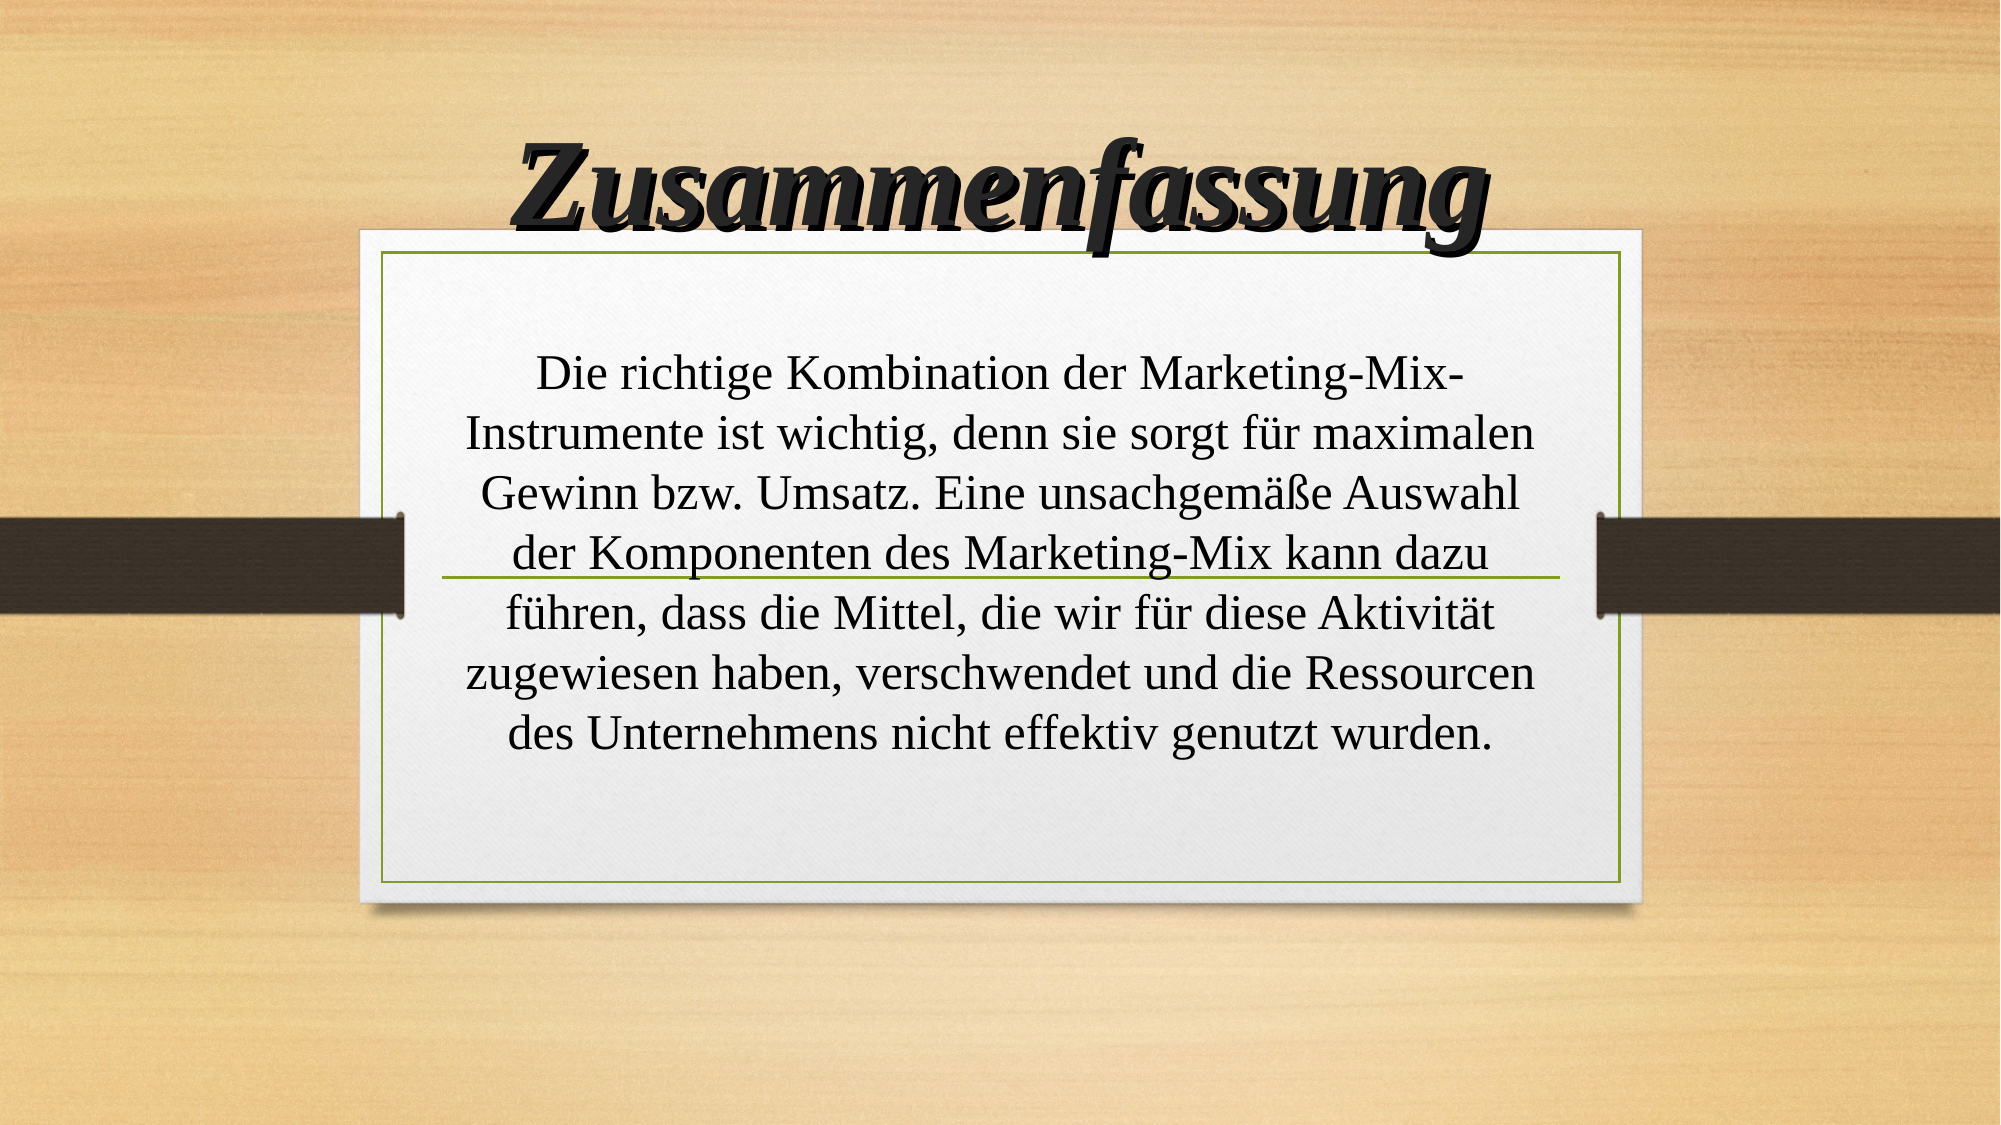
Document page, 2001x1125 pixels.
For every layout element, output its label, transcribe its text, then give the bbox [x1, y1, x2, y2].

title Zusammenfassung [441, 93, 1560, 217]
subtitle Die richtige Kombination der Marketing-Mix-Instrumente ist wichtig, denn sie sorgt für maximalen Gewinn bzw. Umsatz. Eine unsachgemäße Auswahl der Komponenten des Marketing-Mix kann dazu führen, dass die Mittel, die wir für diese Aktivität zugewiesen haben, verschwendet und die Ressourcen des Unternehmens nicht effektiv genutzt wurden. [441, 332, 1560, 817]
